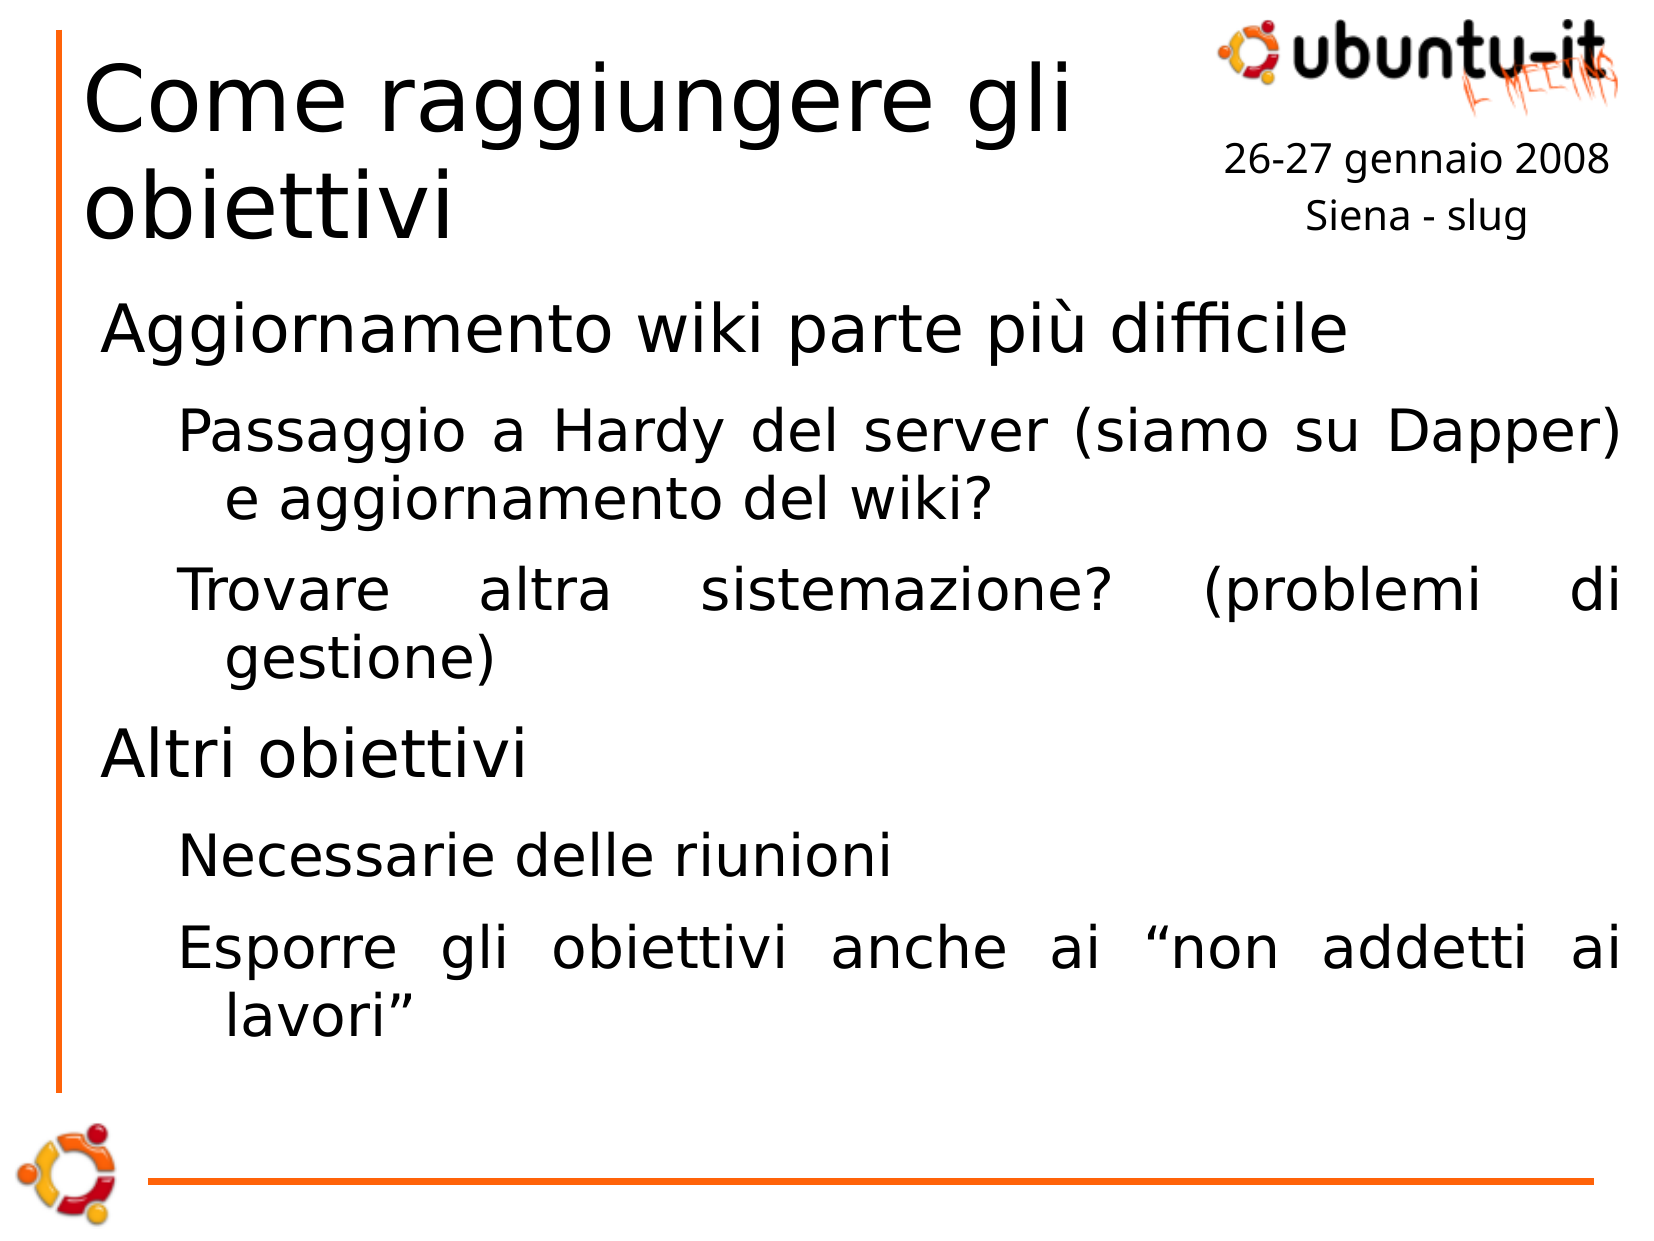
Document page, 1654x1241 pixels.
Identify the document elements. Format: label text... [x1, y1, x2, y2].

picture [14, 1122, 119, 1229]
picture [1210, 19, 1628, 119]
list Aggiornamento wiki parte più difficile Passaggio a Hardy del server (siamo su Dapper) e aggiornamento del wiki? Trovare altra sistemazione? (problemi di gestione) Altri obiettivi Necessarie delle riunioni Esporre gli obiettivi anche ai “non addetti ai lavori” [82, 290, 1625, 1094]
title Come raggiungere gli obiettivi [82, 45, 1571, 261]
